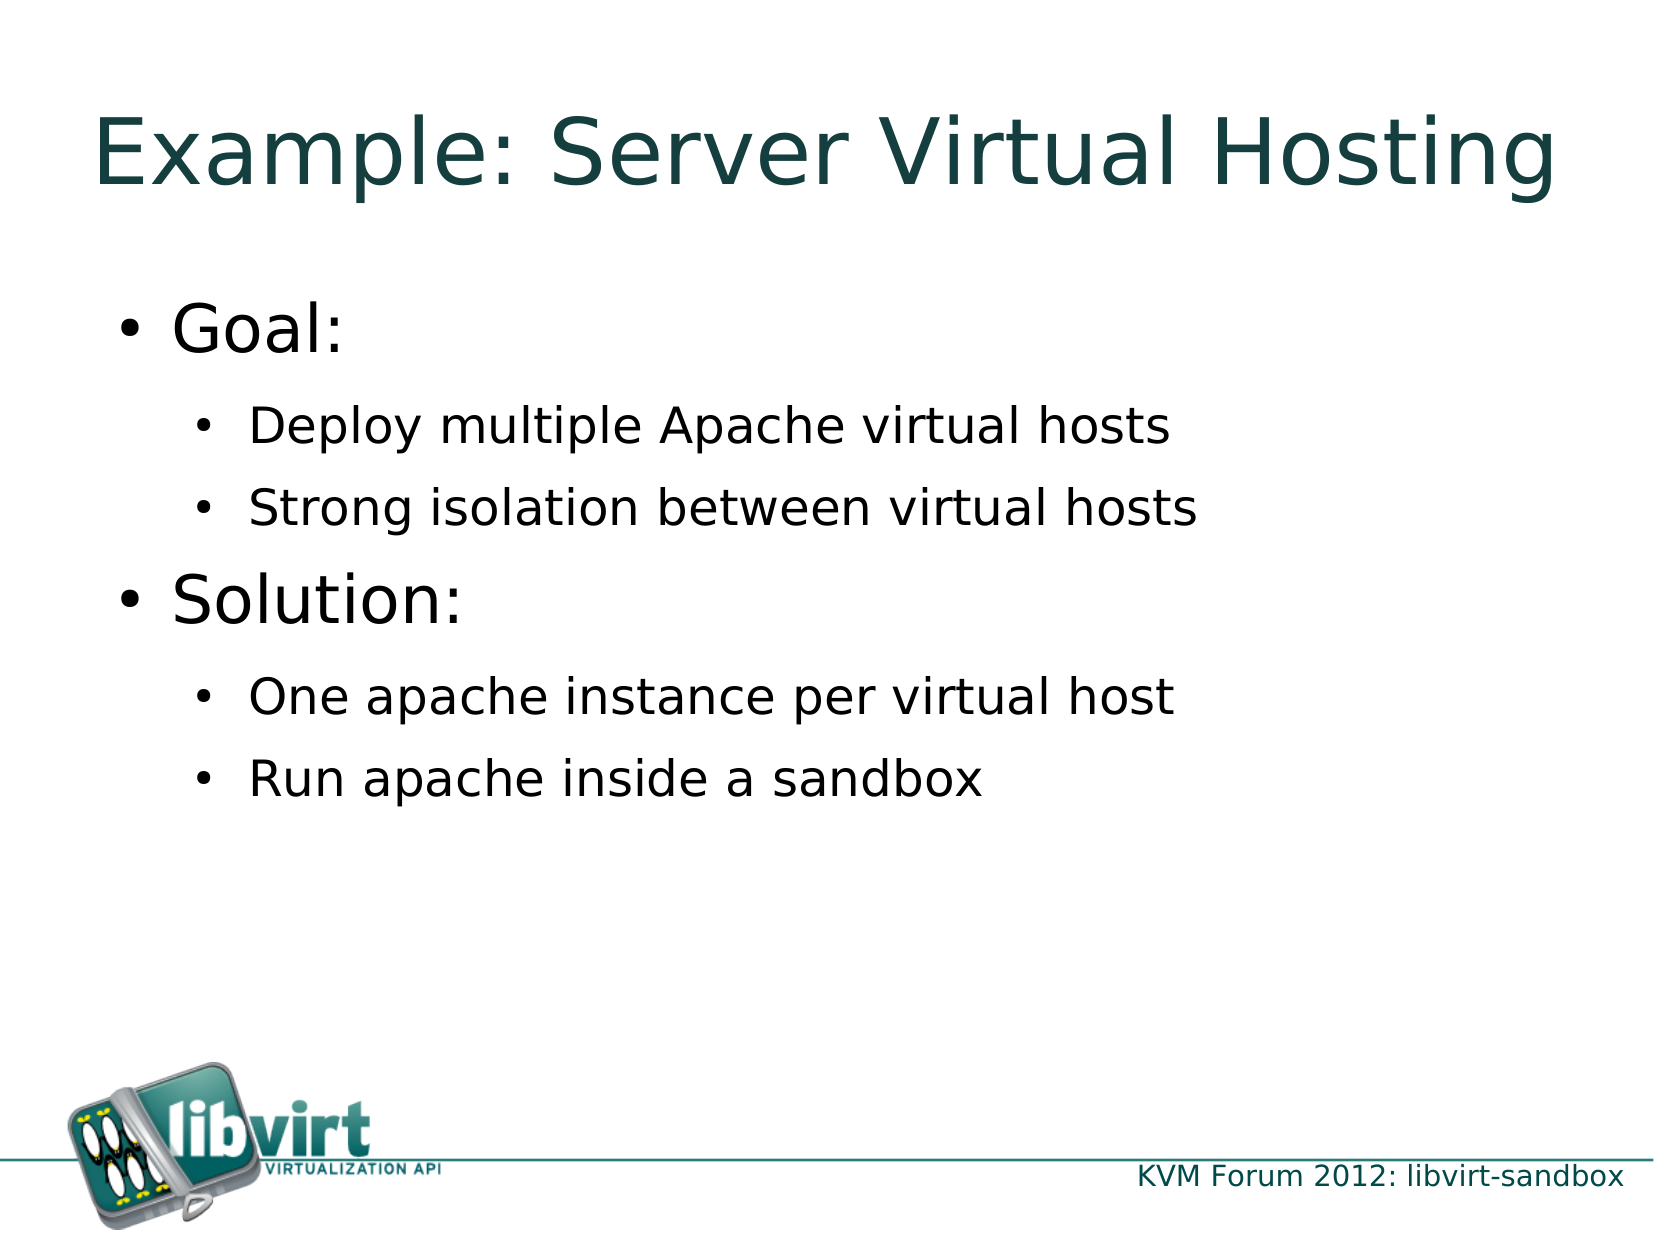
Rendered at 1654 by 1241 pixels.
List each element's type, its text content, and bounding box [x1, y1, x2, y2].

text_box KVM Forum 2012: libvirt-sandbox [1122, 1151, 1654, 1211]
picture [0, 1062, 1654, 1230]
list Goal: Deploy multiple Apache virtual hosts Strong isolation between virtual hosts Solution: One apache instance per virtual host Run apache inside a sandbox [82, 290, 1571, 1062]
title Example: Server Virtual Hosting [82, 49, 1571, 257]
